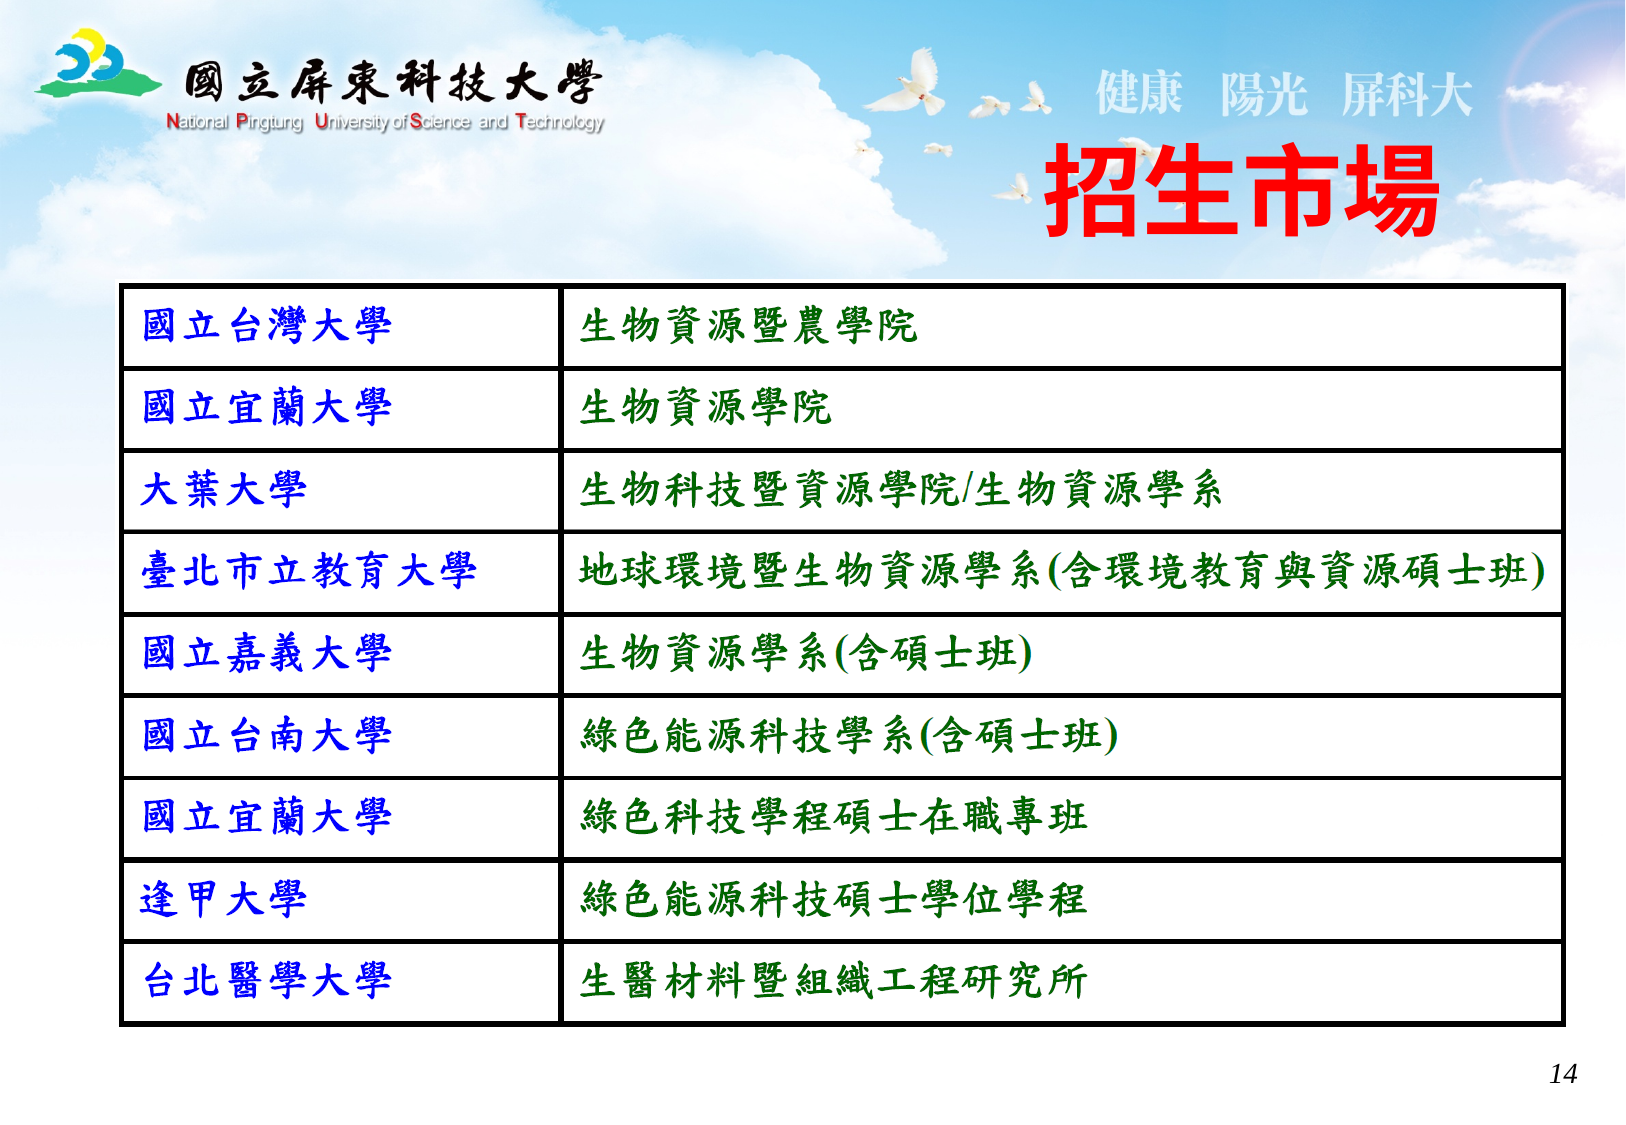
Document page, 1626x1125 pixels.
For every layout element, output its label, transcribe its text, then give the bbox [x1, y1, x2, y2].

title 招生市場 [930, 149, 1554, 244]
picture [0, 0, 1626, 1125]
slide_number <編號> [1214, 1046, 1594, 1125]
